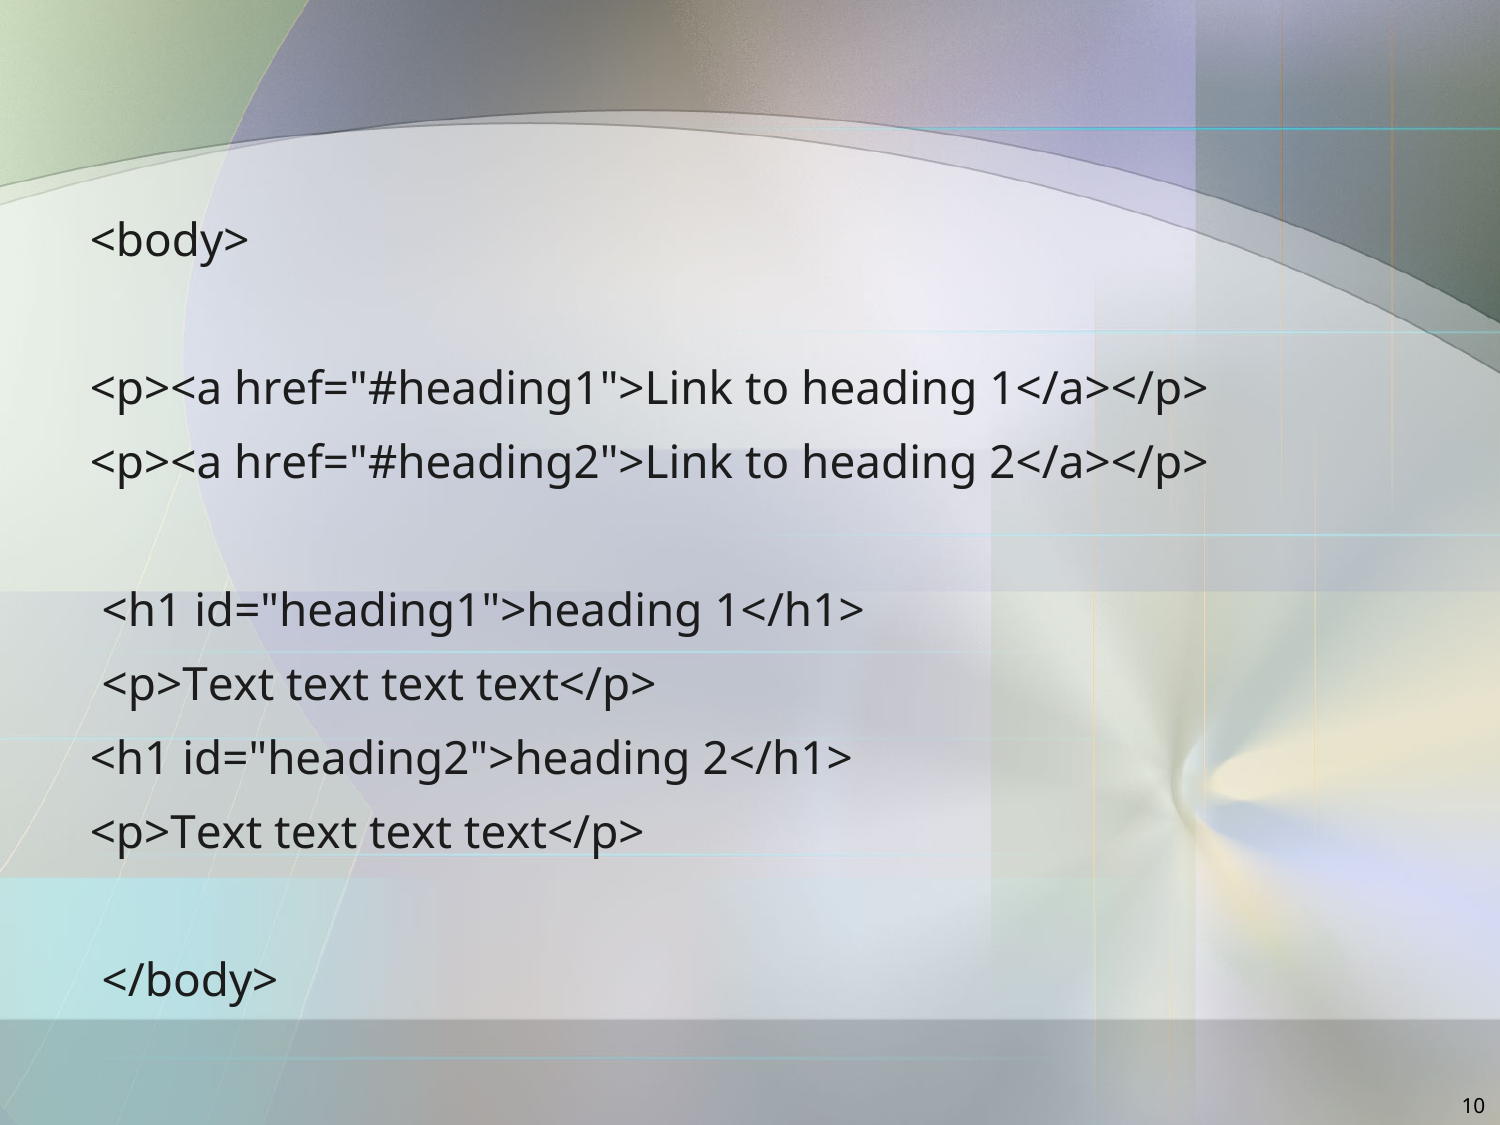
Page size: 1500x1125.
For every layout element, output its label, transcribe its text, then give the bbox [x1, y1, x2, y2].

picture [0, 0, 1500, 1125]
list <body> <p><a href="#heading1">Link to heading 1</a></p> <p><a href="#heading2">Link to heading 2</a></p> <h1 id="heading1">heading 1</h1> <p>Text text text text</p> <h1 id="heading2">heading 2</h1> <p>Text text text text</p> </body> [75, 199, 1500, 1063]
